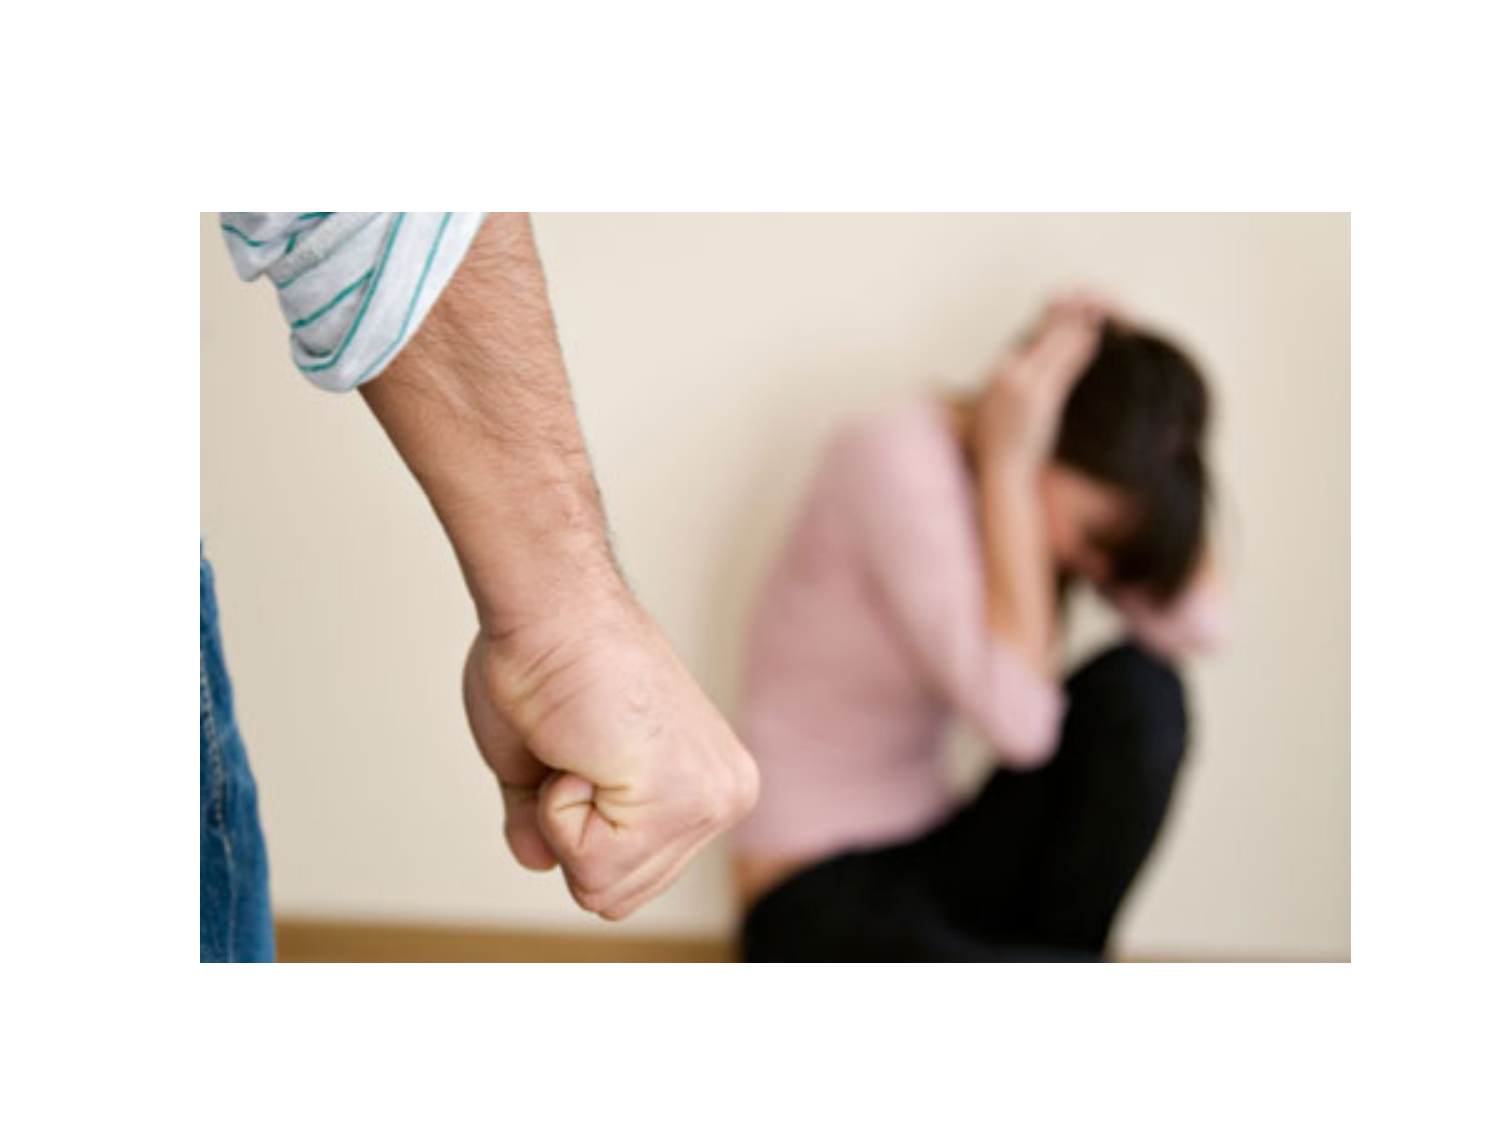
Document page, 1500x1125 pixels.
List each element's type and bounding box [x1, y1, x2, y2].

picture [200, 212, 1351, 963]
